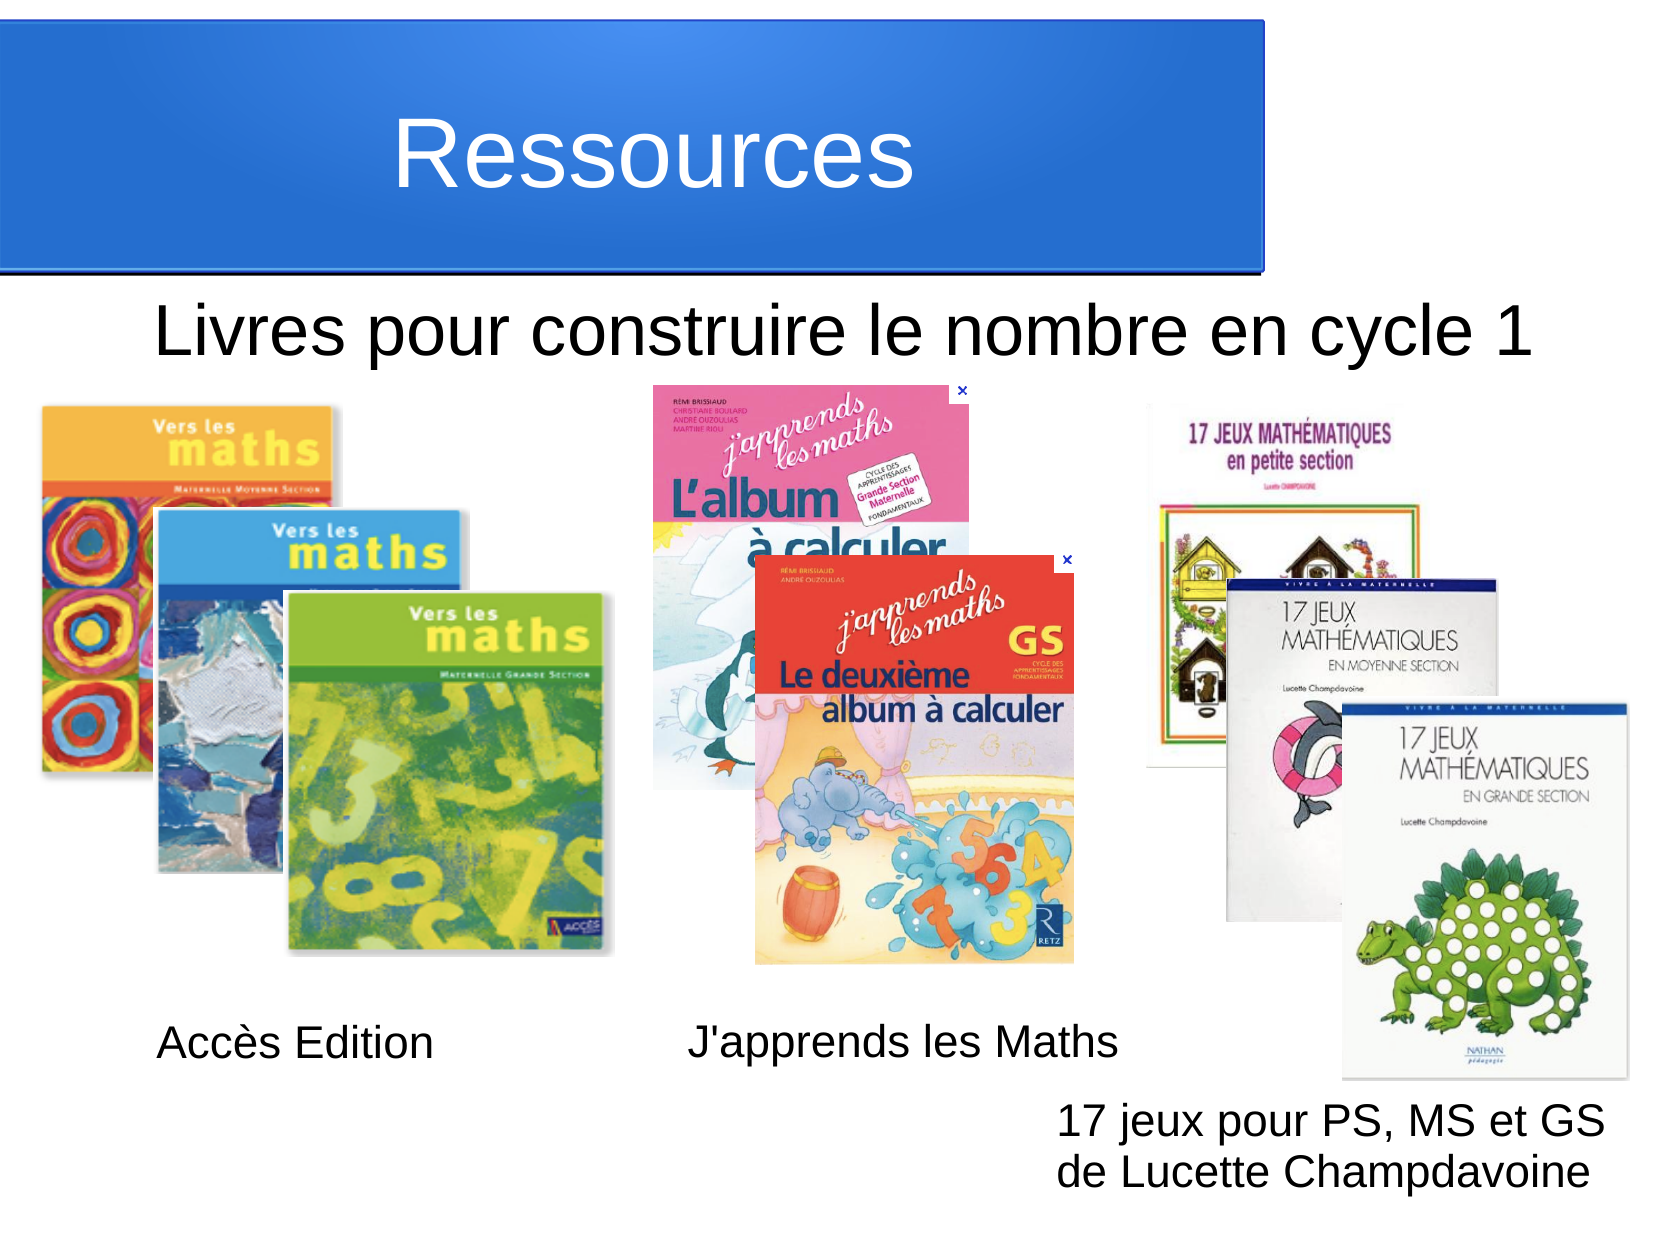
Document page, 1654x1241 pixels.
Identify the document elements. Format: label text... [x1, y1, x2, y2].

text_box Accès Edition [141, 1009, 450, 1076]
title Ressources [391, 49, 934, 257]
picture [35, 401, 615, 957]
picture [653, 385, 1075, 969]
list Livres pour construire le nombre en cycle 1 [82, 290, 1538, 1010]
picture [1146, 403, 1630, 1081]
text_box 17 jeux pour PS, MS et GS de Lucette Champdavoine [1041, 1087, 1635, 1205]
text_box J'apprends les Maths [672, 1008, 1134, 1075]
